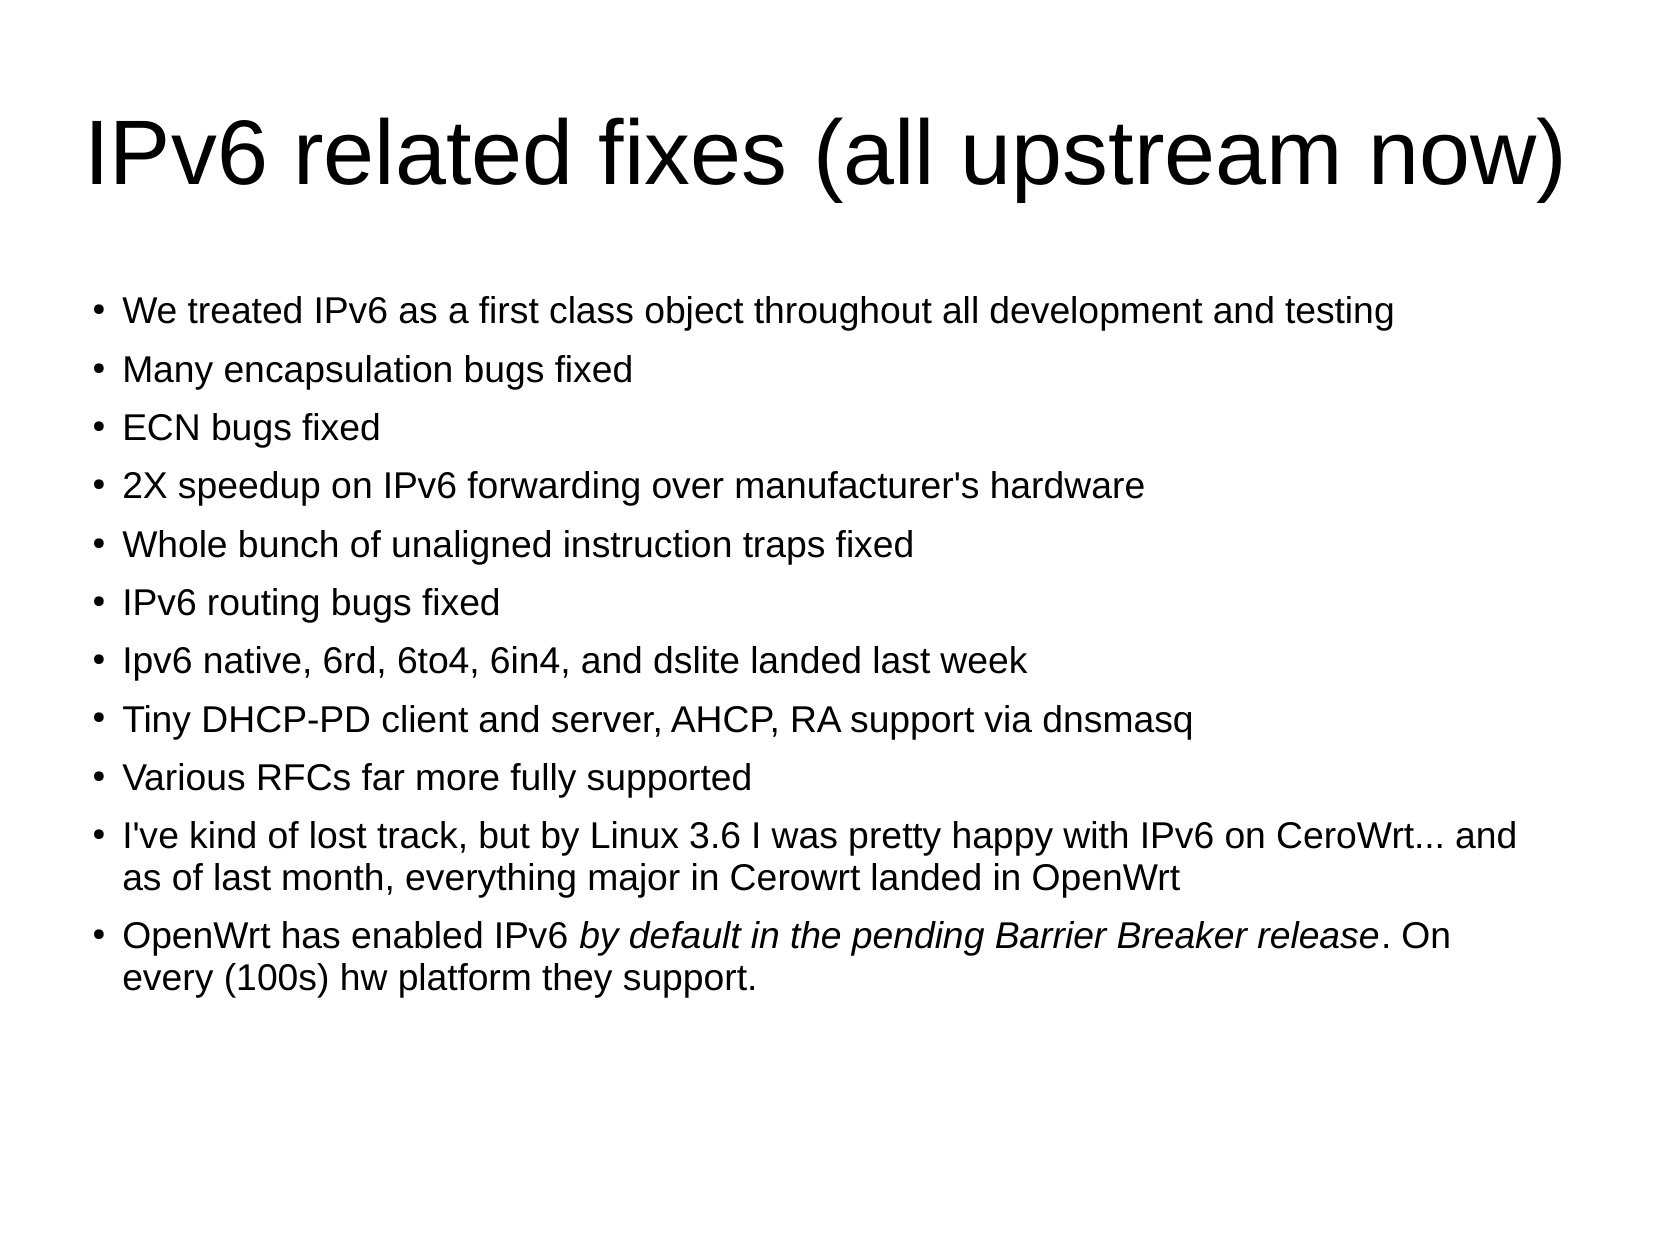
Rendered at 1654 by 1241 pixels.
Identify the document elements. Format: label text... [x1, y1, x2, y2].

title IPv6 related fixes (all upstream now) [82, 49, 1571, 257]
list We treated IPv6 as a first class object throughout all development and testing Many encapsulation bugs fixed ECN bugs fixed 2X speedup on IPv6 forwarding over manufacturer's hardware Whole bunch of unaligned instruction traps fixed IPv6 routing bugs fixed Ipv6 native, 6rd, 6to4, 6in4, and dslite landed last week Tiny DHCP-PD client and server, AHCP, RA support via dnsmasq Various RFCs far more fully supported I've kind of lost track, but by Linux 3.6 I was pretty happy with IPv6 on CeroWrt... and as of last month, everything major in Cerowrt landed in OpenWrt OpenWrt has enabled IPv6 by default in the pending Barrier Breaker release. On every (100s) hw platform they support. [82, 290, 1538, 1010]
